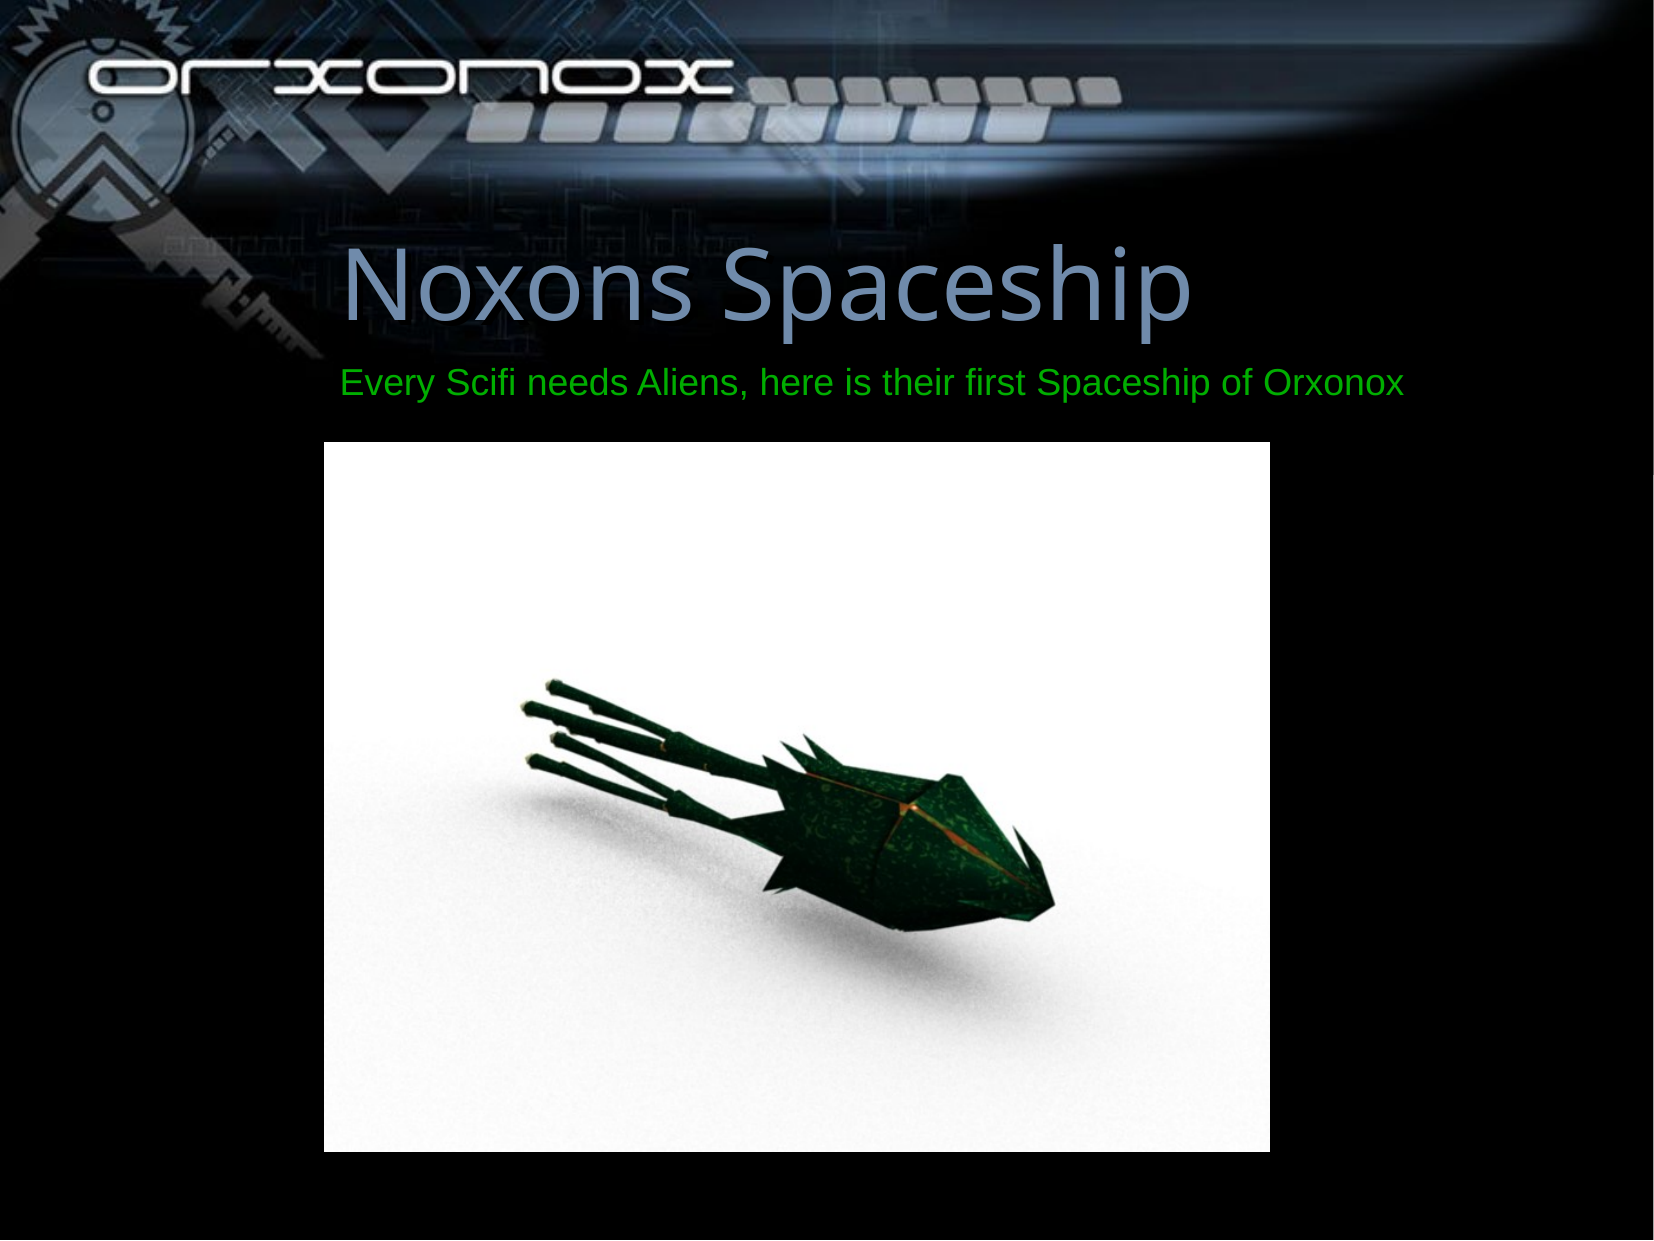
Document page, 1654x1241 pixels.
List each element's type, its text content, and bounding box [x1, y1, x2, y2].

picture [0, 0, 1654, 1152]
text_box Every Scifi needs Aliens, here is their first Spaceship of Orxonox [324, 354, 1477, 538]
text_box Noxons Spaceship [324, 205, 1300, 337]
